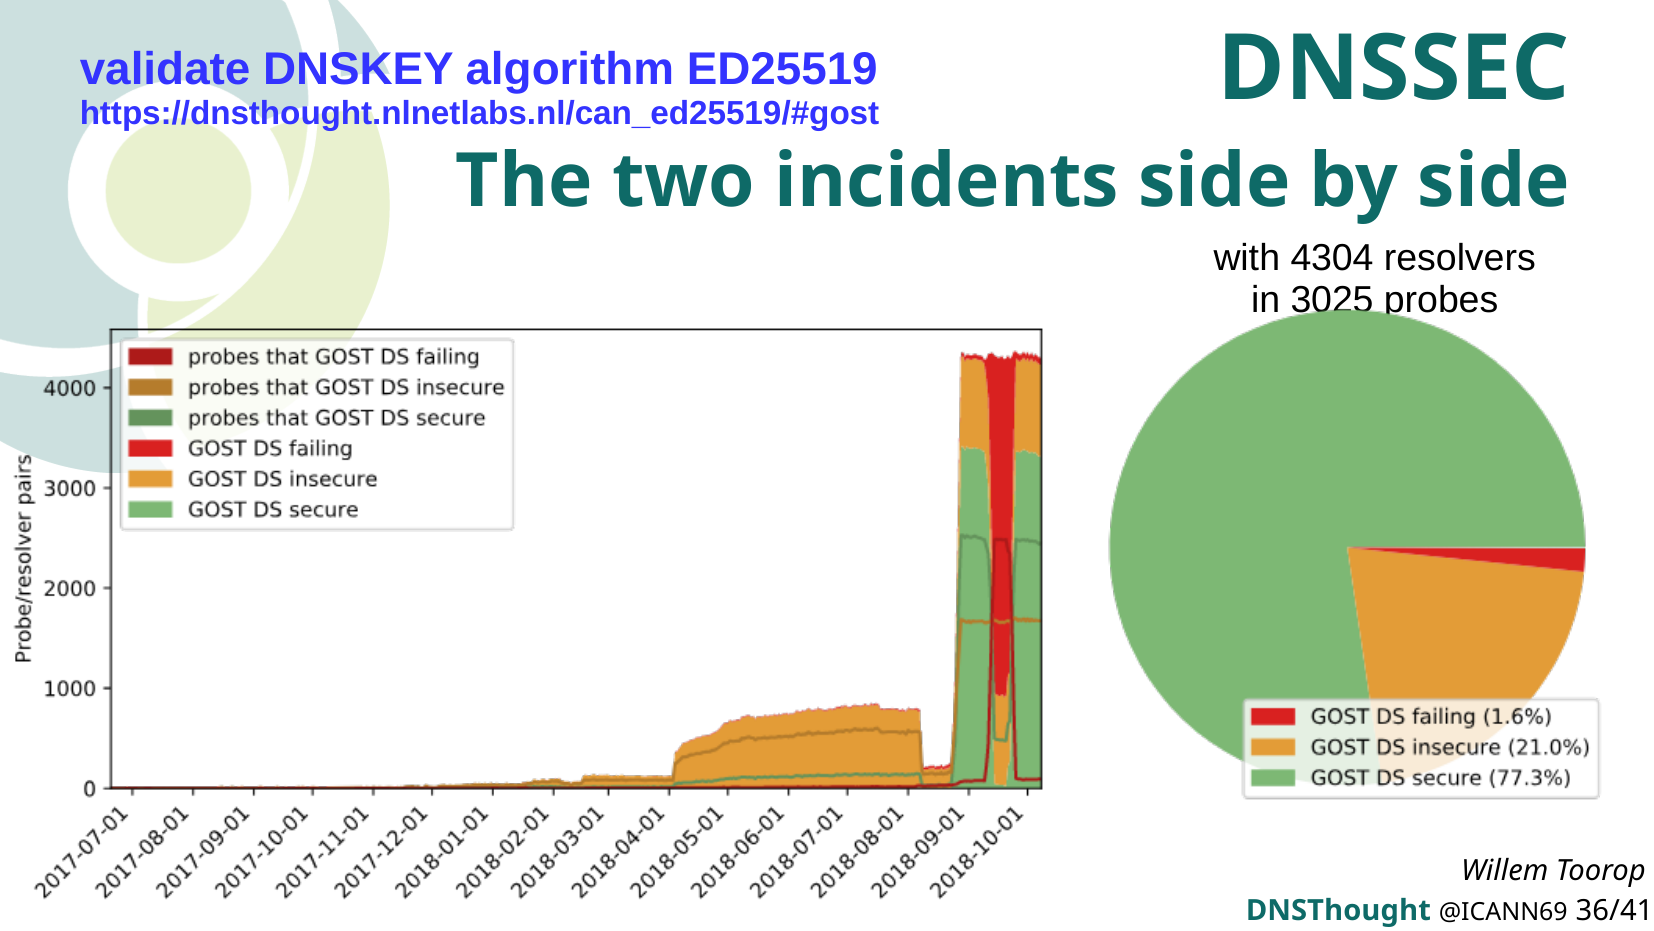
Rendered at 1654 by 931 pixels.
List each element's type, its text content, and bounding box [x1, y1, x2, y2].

title DNSSEC The two incidents side by side [35, 0, 1571, 255]
text_box validate DNSKEY algorithm ED25519 https://dnsthought.nlnetlabs.nl/can_ed25519/#gost [64, 35, 1176, 139]
text_box with 4304 resolvers in 3025 probes [1198, 229, 1654, 376]
picture [0, 265, 1631, 918]
